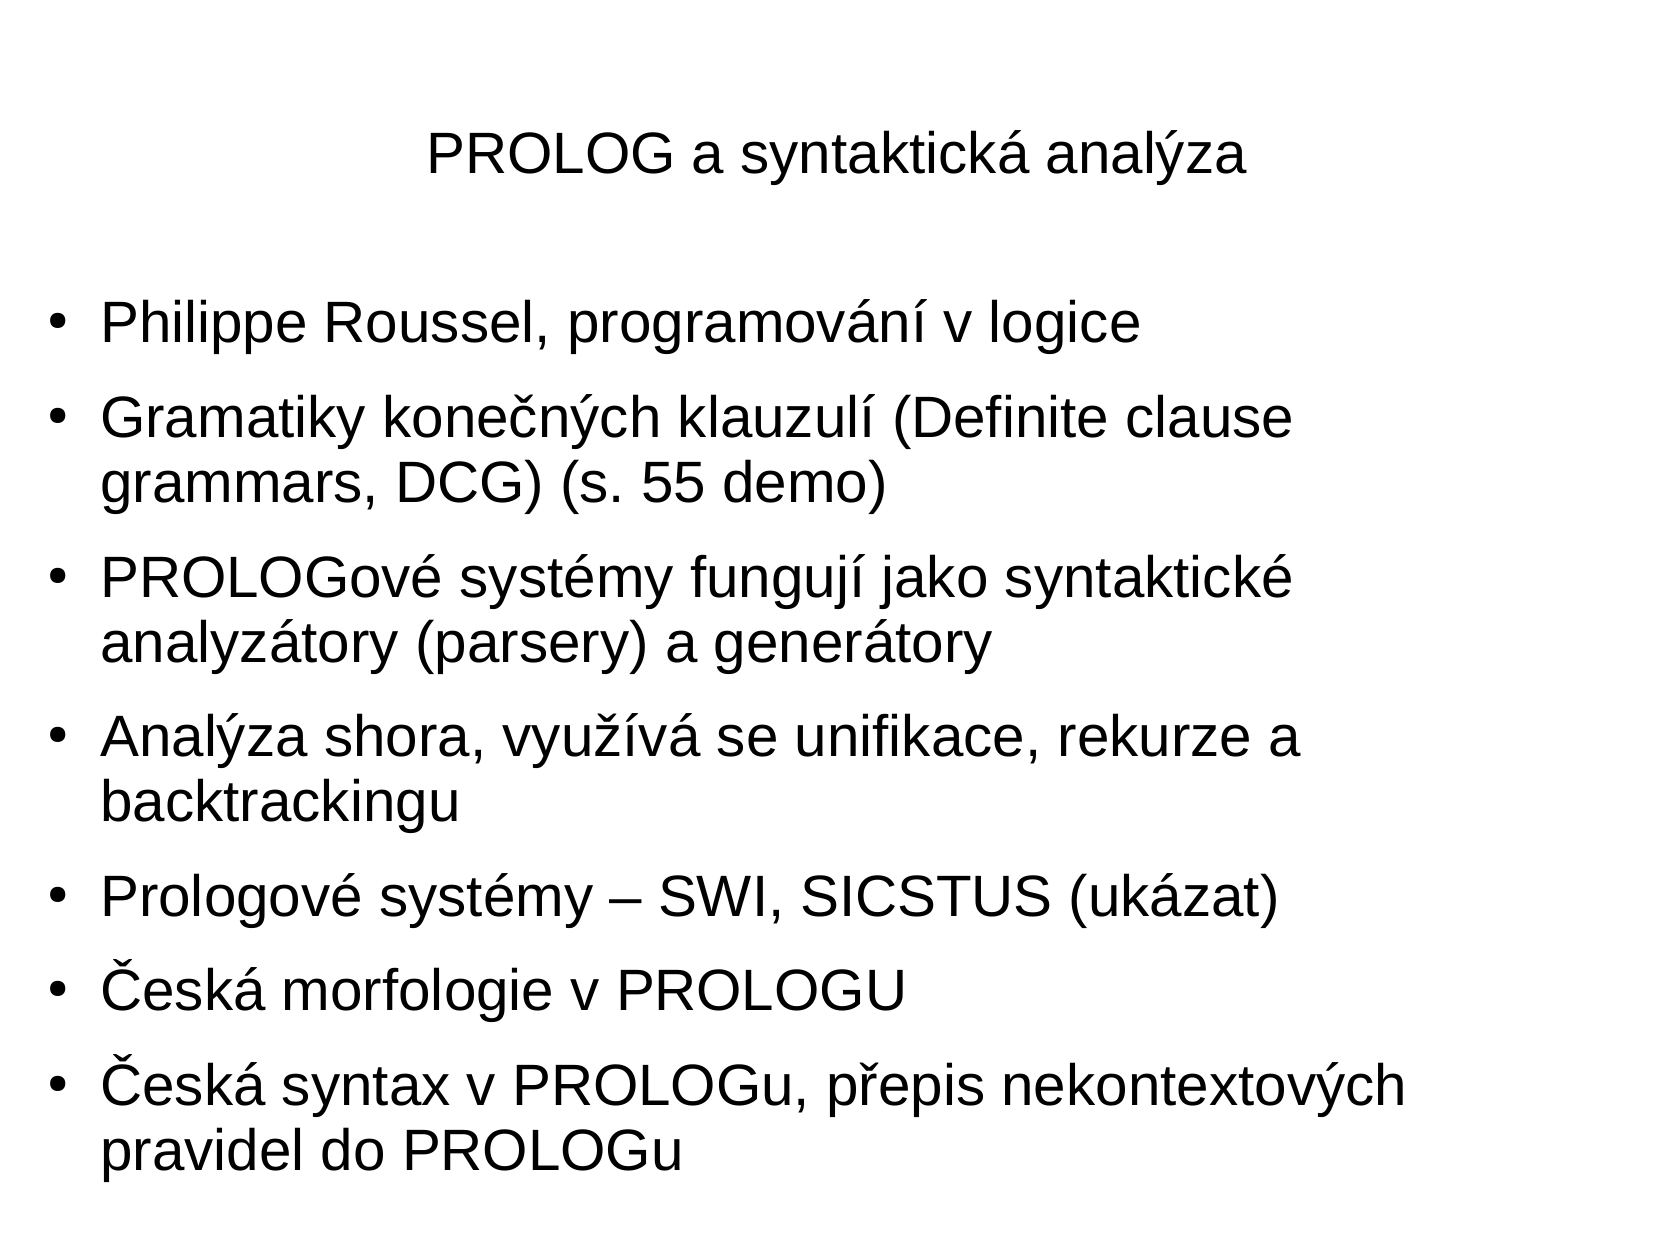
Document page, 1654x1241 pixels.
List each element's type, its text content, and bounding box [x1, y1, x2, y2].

title PROLOG a syntaktická analýza [82, 49, 1571, 257]
list Philippe Roussel, programování v logice Gramatiky konečných klauzulí (Definite clause grammars, DCG) (s. 55 demo) PROLOGové systémy fungují jako syntaktické analyzátory (parsery) a generátory Analýza shora, využívá se unifikace, rekurze a backtrackingu Prologové systémy – SWI, SICSTUS (ukázat) Česká morfologie v PROLOGU Česká syntax v PROLOGu, přepis nekontextových pravidel do PROLOGu [29, 290, 1571, 1182]
